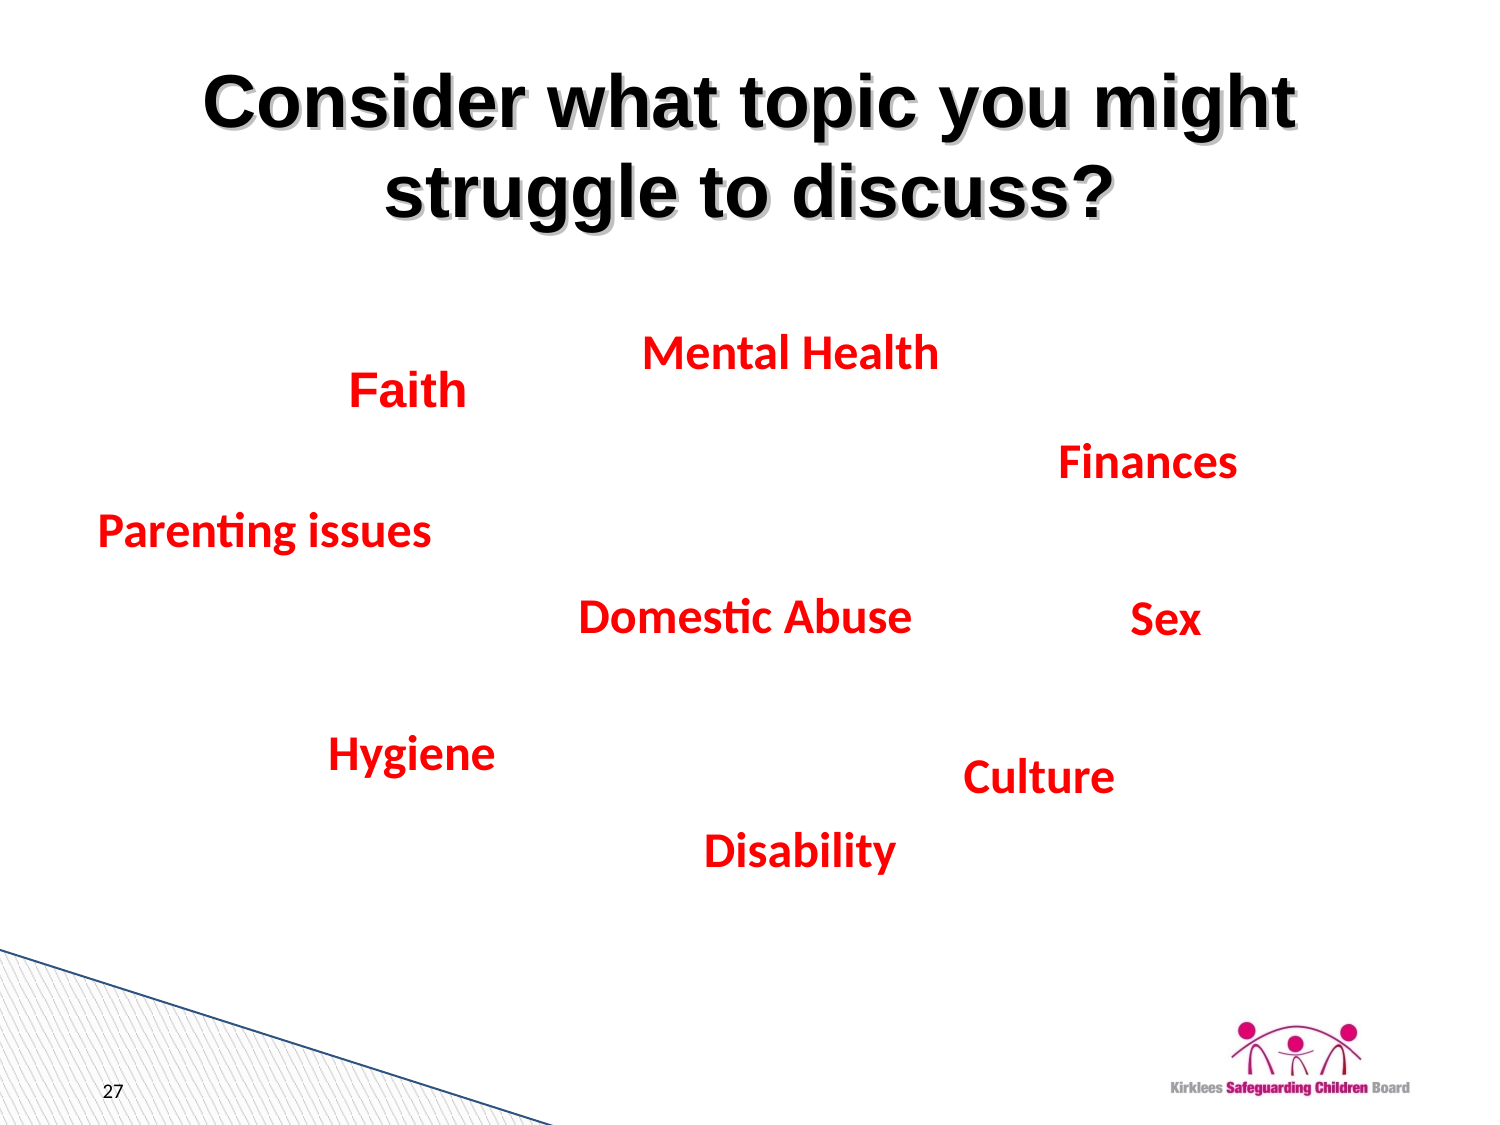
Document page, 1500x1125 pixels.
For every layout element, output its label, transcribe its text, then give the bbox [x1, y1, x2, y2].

title Consider what topic you might struggle to discuss? [75, 45, 1426, 233]
text_box Sex [1115, 577, 1261, 656]
text_box Parenting issues [82, 489, 512, 566]
text_box Mental Health [626, 311, 1077, 388]
text_box Disability [689, 810, 1013, 886]
text_box Finances [1043, 421, 1333, 498]
text_box [87, 1050, 148, 1111]
text_box Hygiene [313, 712, 543, 789]
text_box Domestic Abuse [563, 576, 1014, 653]
text_box Faith [333, 349, 523, 426]
text_box Culture [948, 735, 1186, 812]
